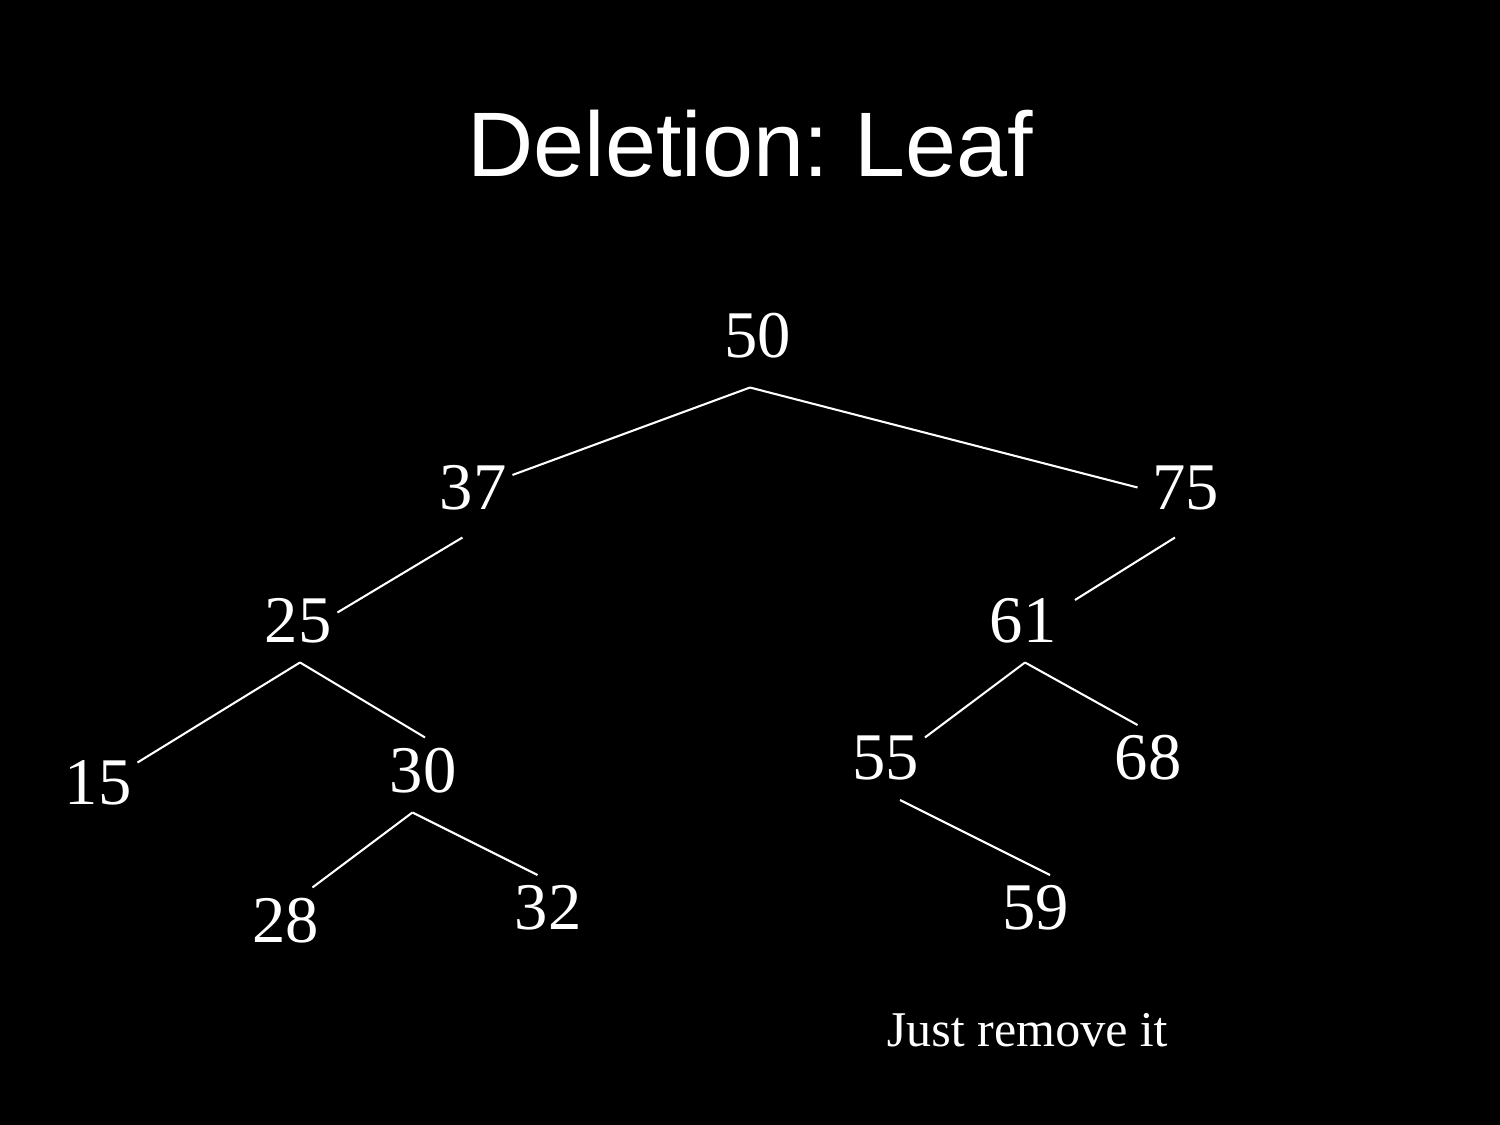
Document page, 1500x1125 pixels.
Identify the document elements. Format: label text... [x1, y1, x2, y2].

text_box 32 [500, 862, 597, 952]
text_box 15 [50, 737, 147, 827]
text_box 68 [1100, 712, 1197, 802]
text_box 28 [237, 874, 335, 965]
text_box 50 [709, 290, 807, 381]
text_box 59 [987, 862, 1085, 952]
text_box 30 [375, 724, 472, 815]
title Deletion: Leaf [22, 50, 1480, 240]
text_box 25 [250, 574, 347, 665]
text_box 61 [975, 574, 1072, 665]
text_box 75 [1137, 442, 1235, 532]
text_box 37 [425, 442, 522, 532]
text_box 55 [837, 712, 935, 802]
text_box Just remove it [872, 994, 1184, 1065]
